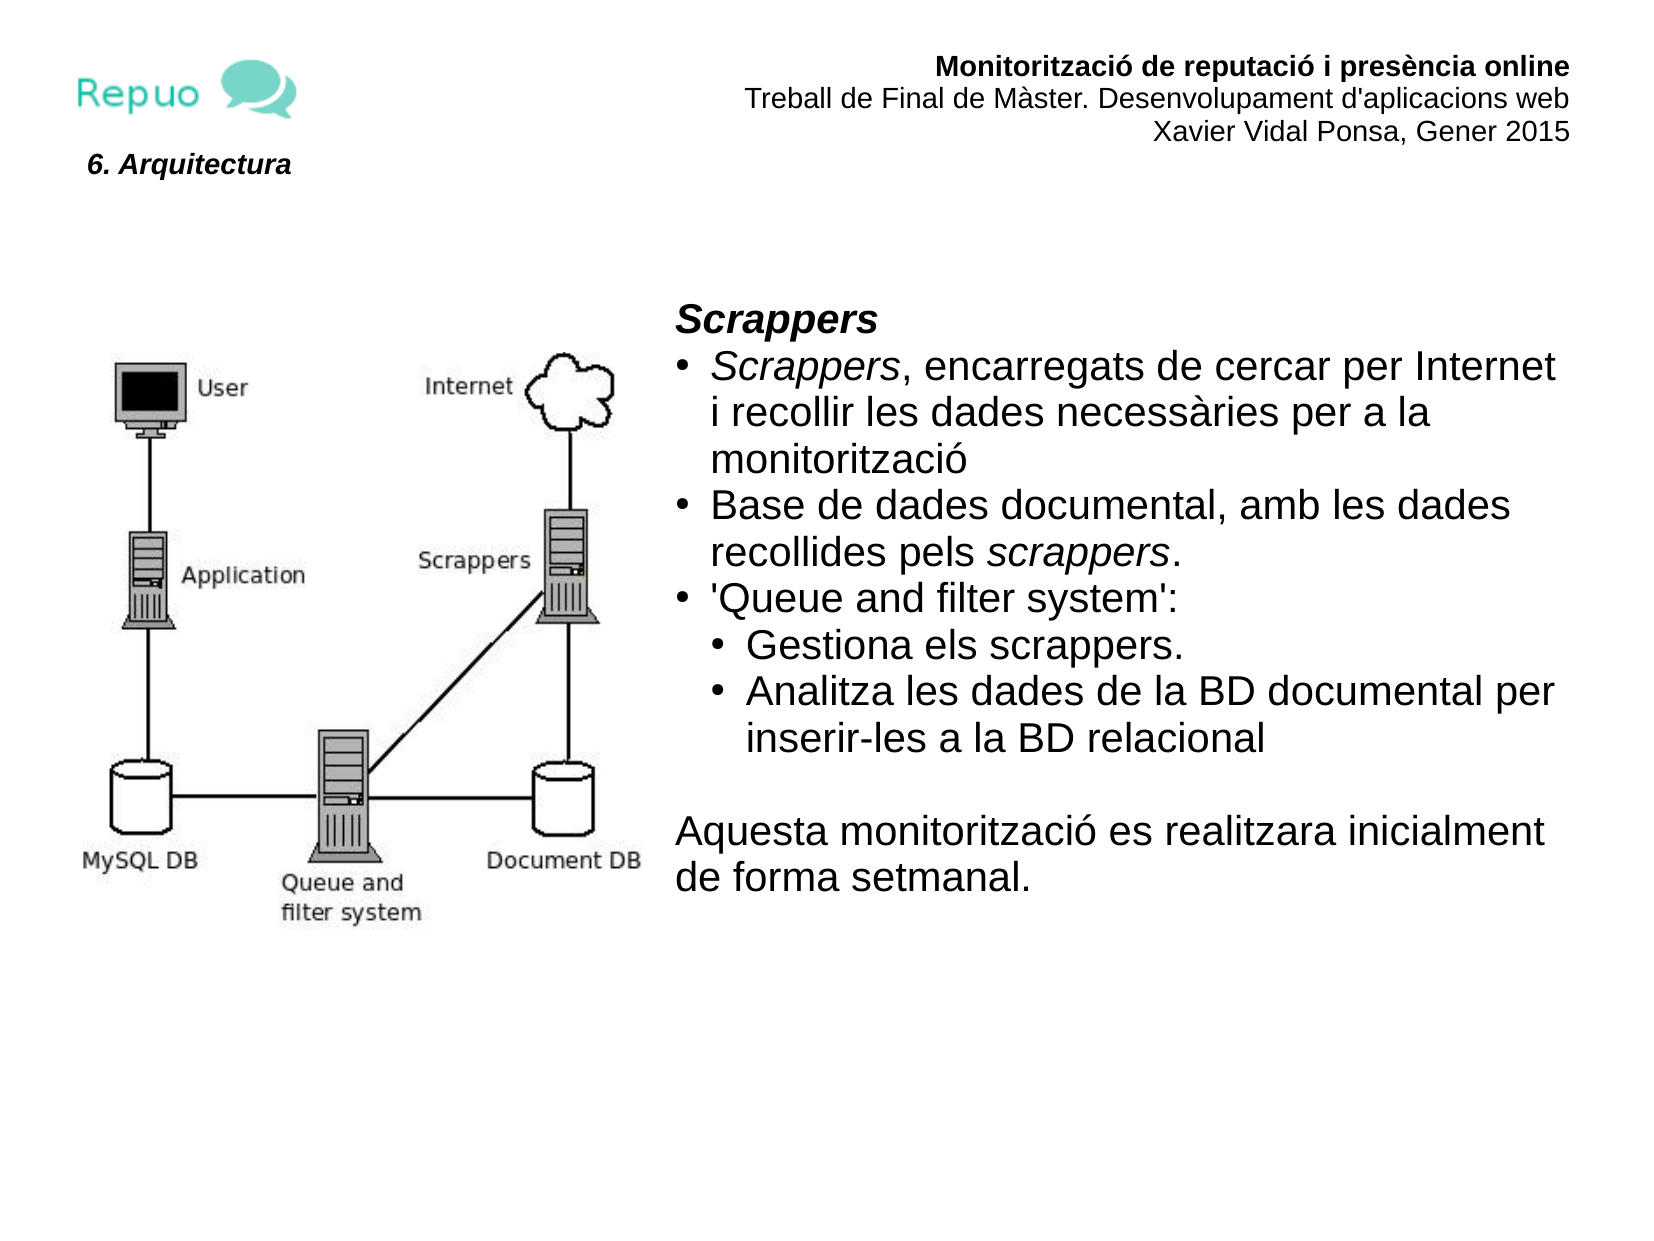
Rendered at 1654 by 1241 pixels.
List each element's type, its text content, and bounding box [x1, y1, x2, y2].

title Monitorització de reputació i presència online Treball de Final de Màster. Desenvolupament d'aplicacions web Xavier Vidal Ponsa, Gener 2015 6. Arquitectura [82, 49, 1571, 215]
picture [82, 352, 646, 931]
picture [58, 32, 309, 150]
subtitle Scrappers Scrappers, encarregats de cercar per Internet i recollir les dades necessàries per a la monitorització Base de dades documental, amb les dades recollides pels scrappers. 'Queue and filter system': Gestiona els scrappers. Analitza les dades de la BD documental per inserir-les a la BD relacional Aquesta monitorització es realitzara inicialment de forma setmanal. [675, 296, 1571, 1016]
text_box [811, 600, 1276, 1021]
